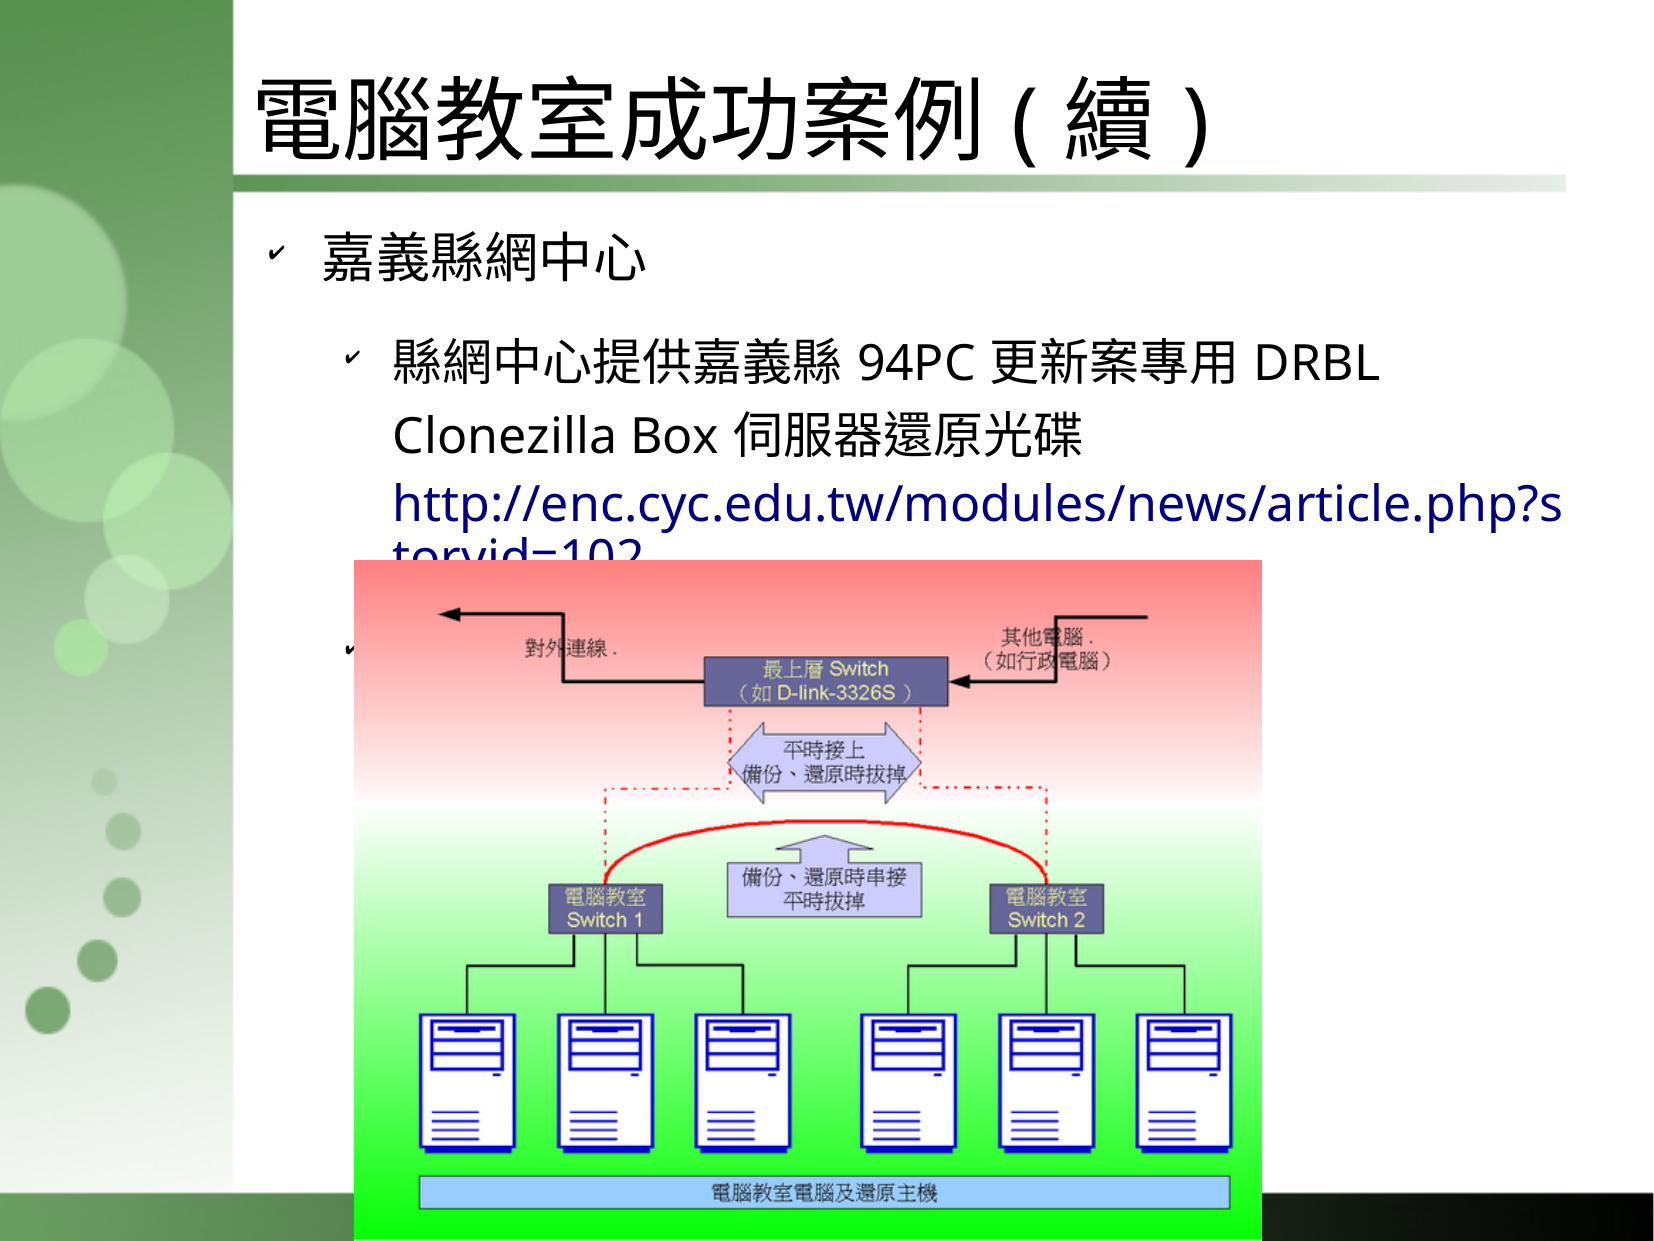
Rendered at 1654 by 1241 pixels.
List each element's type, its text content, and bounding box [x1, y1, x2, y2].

title 電腦教室成功案例(續) [236, 41, 1595, 185]
picture [0, 0, 1654, 1241]
list 嘉義縣網中心 縣網中心提供嘉義縣94PC更新案專用DRBL Clonezilla Box伺服器還原光碟http://enc.cyc.edu.tw/modules/news/article.php?storyid=102 感謝嘉義縣網提供示意圖 [236, 206, 1595, 893]
